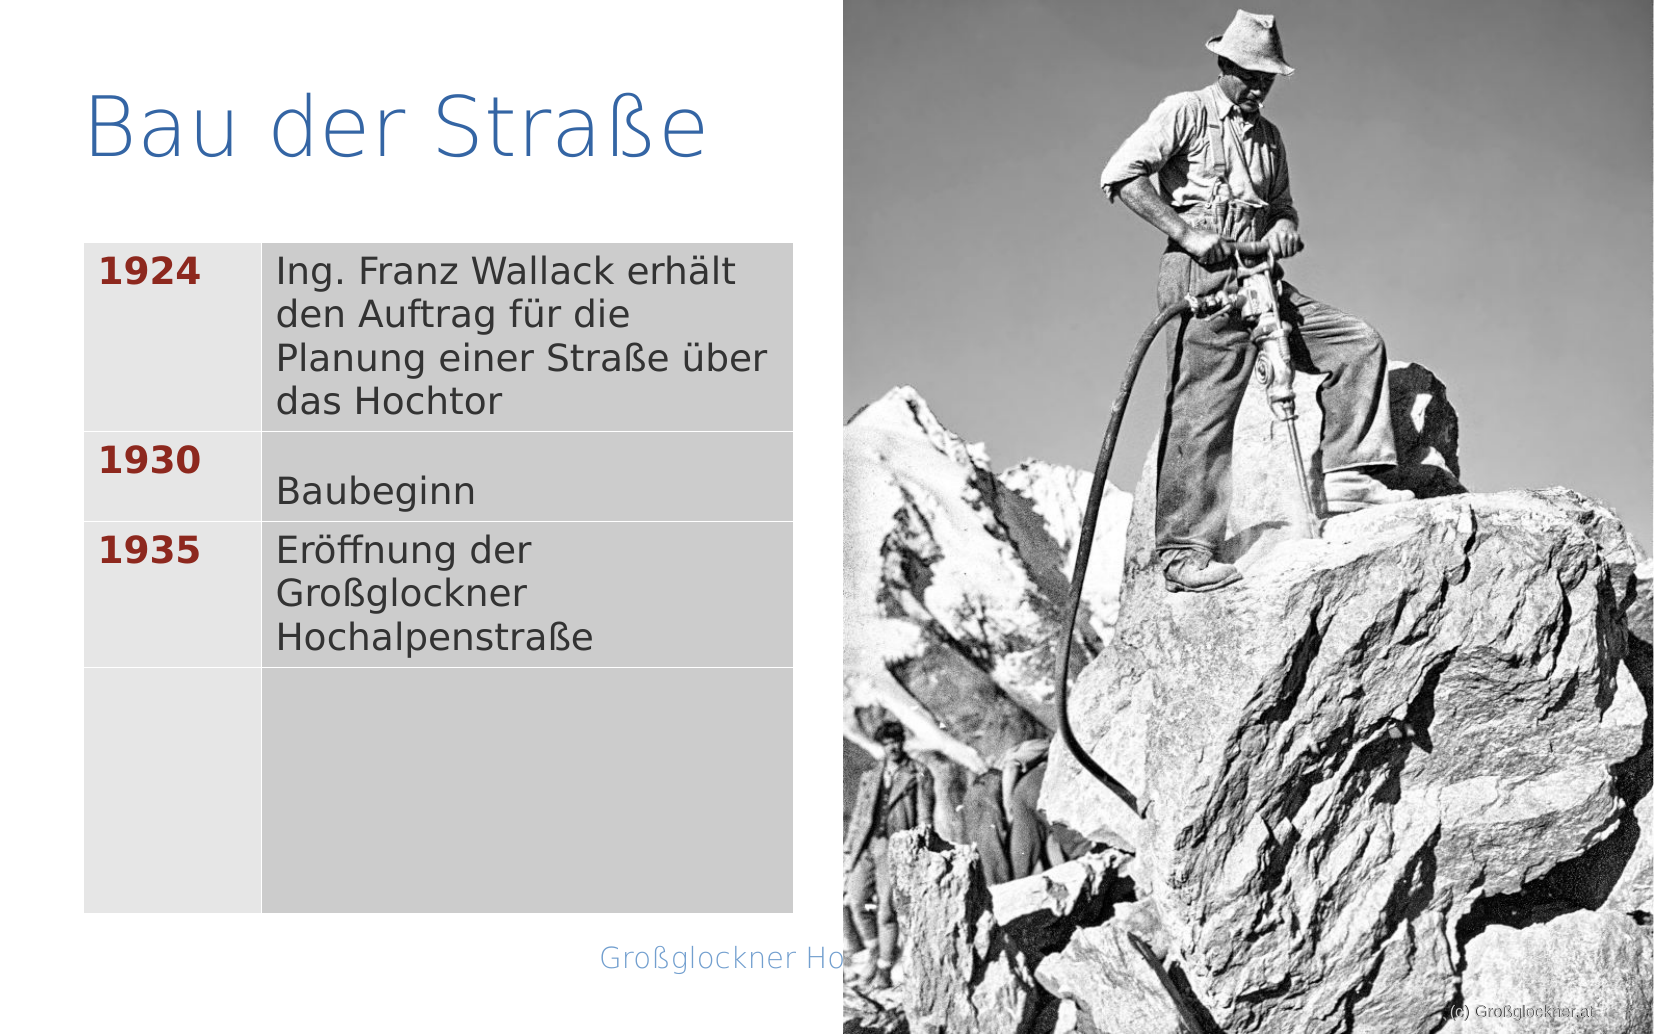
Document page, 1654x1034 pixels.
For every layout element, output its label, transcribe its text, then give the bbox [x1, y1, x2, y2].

table_header 1924 [84, 243, 261, 431]
table_header Ing. Franz Wallack erhält den Auftrag für die Planung einer Straße über das Hochtor [262, 243, 793, 431]
table_cell 1930 [84, 432, 261, 521]
table_cell 1935 [84, 522, 261, 667]
title Bau der Straße [82, 41, 1571, 214]
table_cell [84, 668, 261, 913]
table_cell [262, 668, 793, 913]
table_cell Baubeginn [262, 432, 793, 521]
table_cell Eröffnung der Großglockner Hochalpenstraße [262, 522, 793, 667]
text_box (c) Großglockner.at [1435, 994, 1654, 1034]
picture [843, 0, 1654, 1034]
